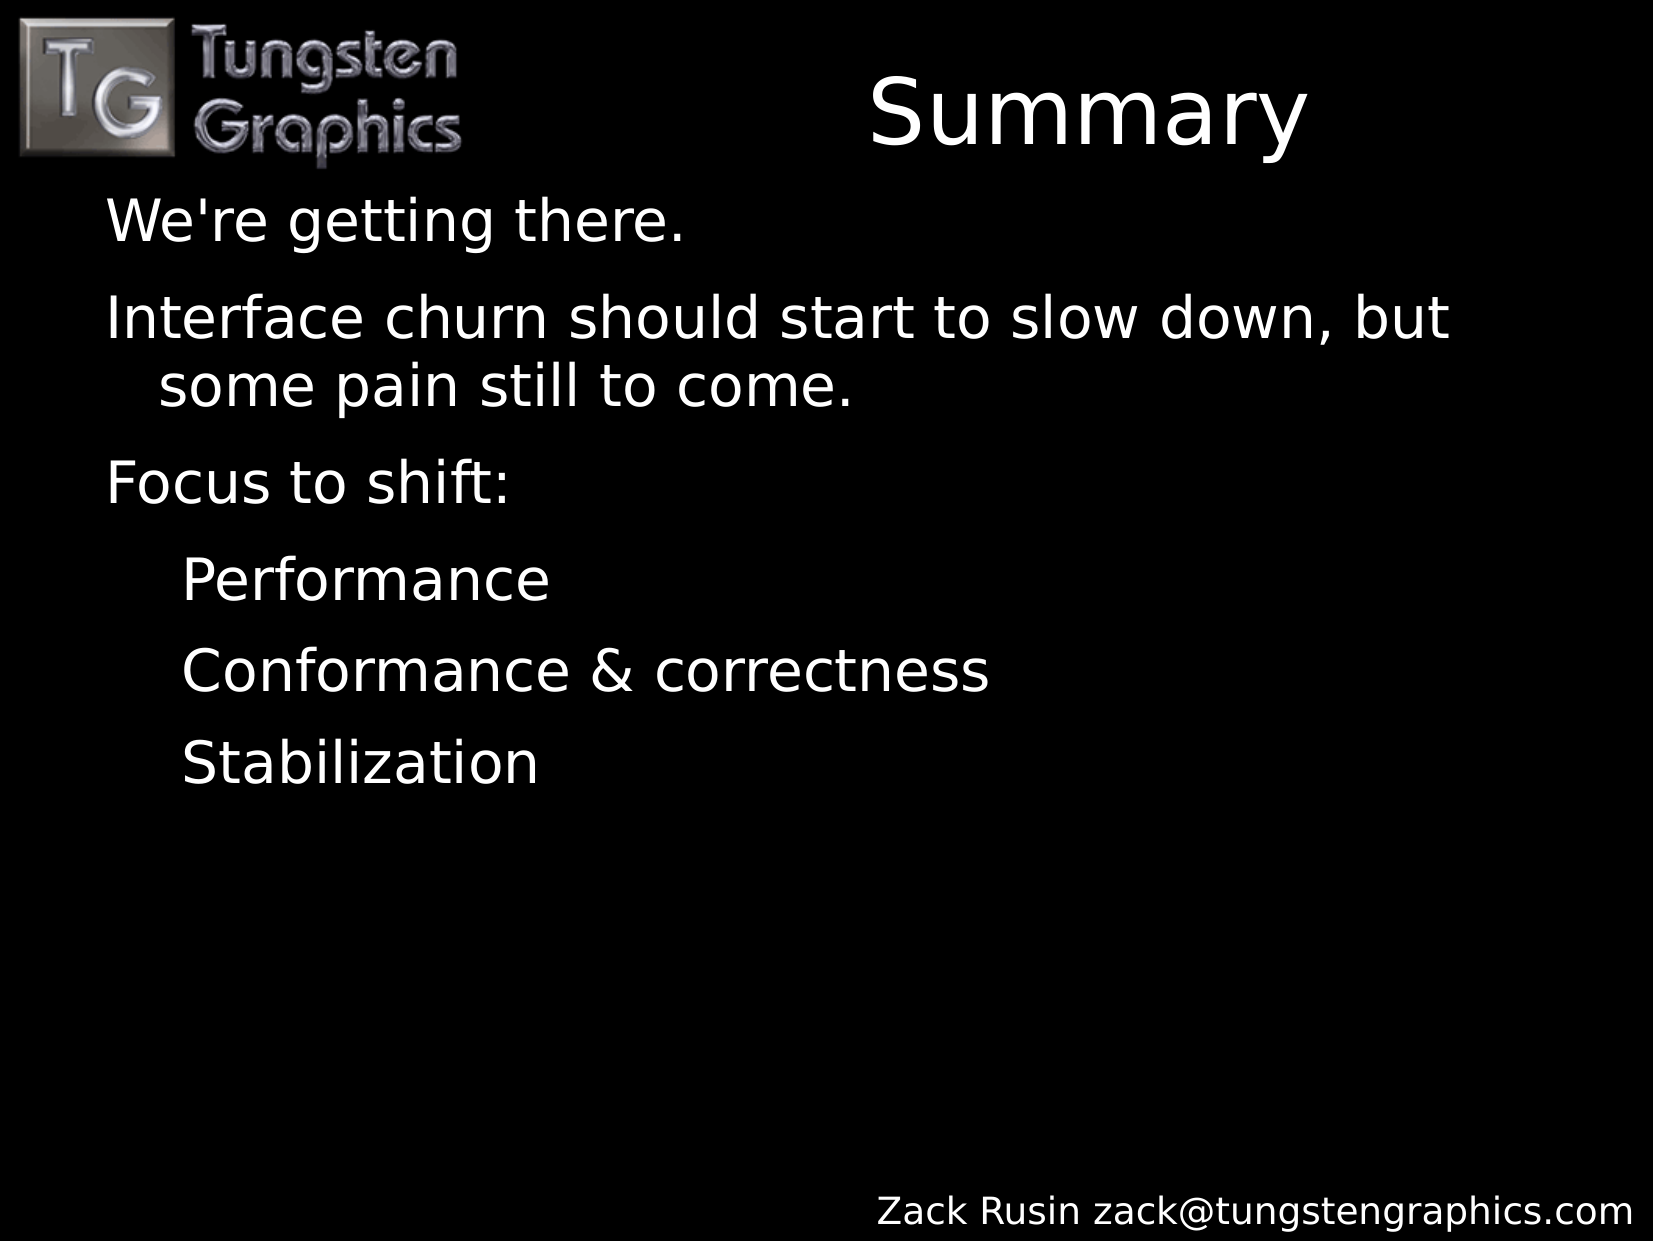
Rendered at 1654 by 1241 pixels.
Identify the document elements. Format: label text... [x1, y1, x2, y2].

text_box Zack Rusin zack@tungstengraphics.com [787, 1182, 1651, 1241]
title Summary [567, 37, 1613, 188]
list We're getting there. Interface churn should start to slow down, but some pain still to come. Focus to shift: Performance Conformance & correctness Stabilization [87, 187, 1576, 1163]
picture [0, 0, 555, 188]
